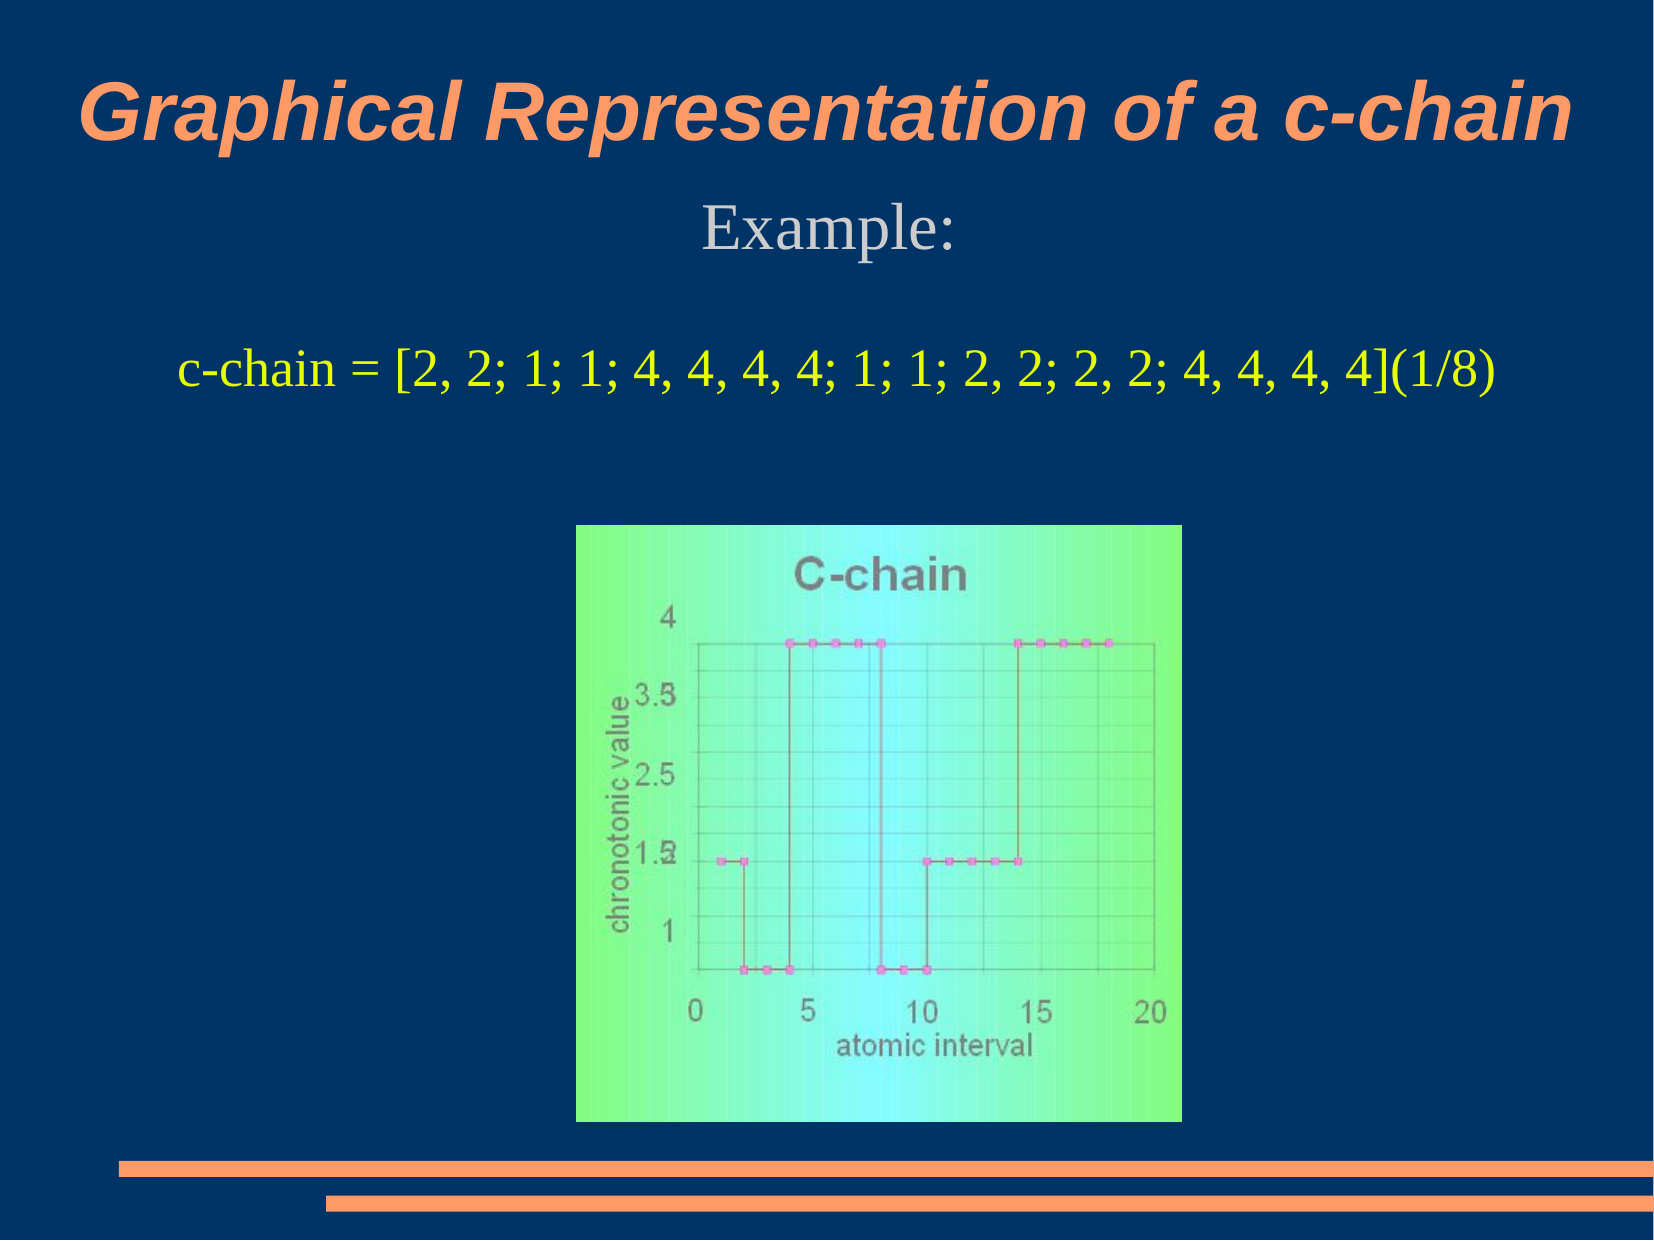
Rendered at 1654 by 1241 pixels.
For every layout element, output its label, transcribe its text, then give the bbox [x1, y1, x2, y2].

picture [576, 525, 1182, 1123]
title Graphical Representation of a c-chain [59, 46, 1595, 178]
subtitle Example: c-chain = [2, 2; 1; 1; 4, 4, 4, 4; 1; 1; 2, 2; 2, 2; 4, 4, 4, 4](1/8) [118, 190, 1558, 519]
